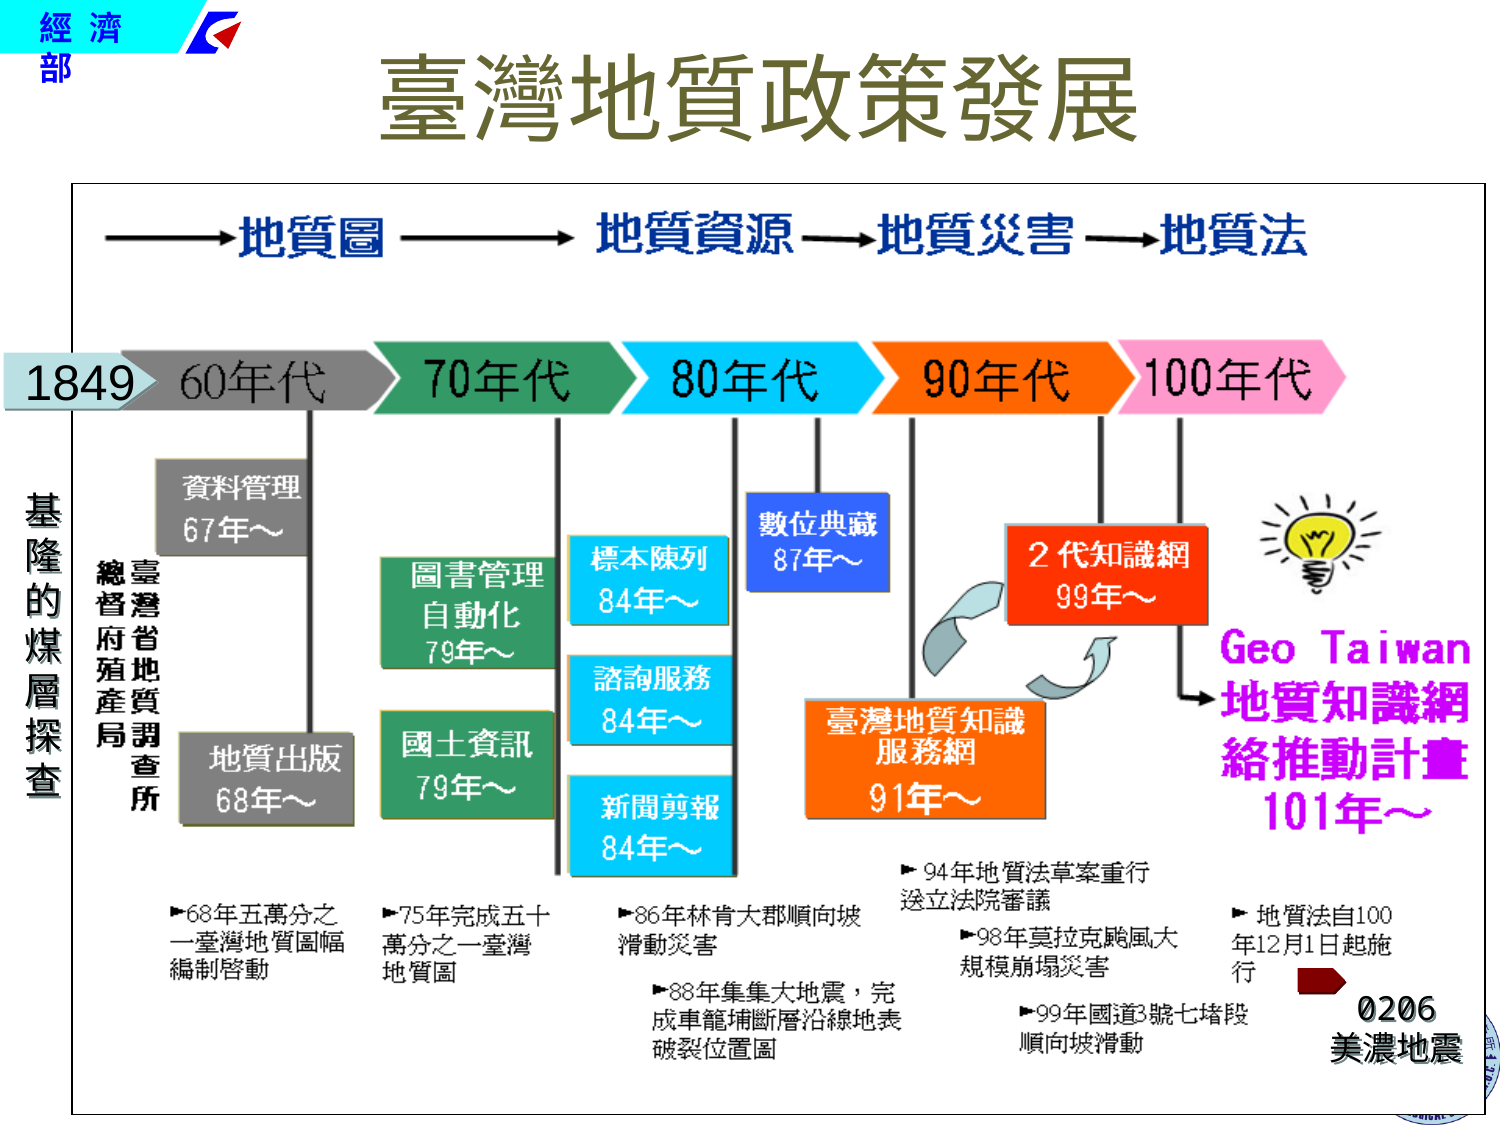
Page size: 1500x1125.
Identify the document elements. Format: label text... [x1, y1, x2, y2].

text_box 0206 美濃地震 [1315, 979, 1478, 1075]
text_box <編號> [0, 1039, 113, 1118]
text_box [1297, 968, 1344, 993]
text_box 1849 [3, 352, 157, 409]
picture [1362, 988, 1500, 1125]
picture [72, 184, 1485, 1114]
text_box 臺灣地質政策發展 [162, 31, 1356, 162]
text_box 基隆的煤層探查 [9, 479, 71, 810]
